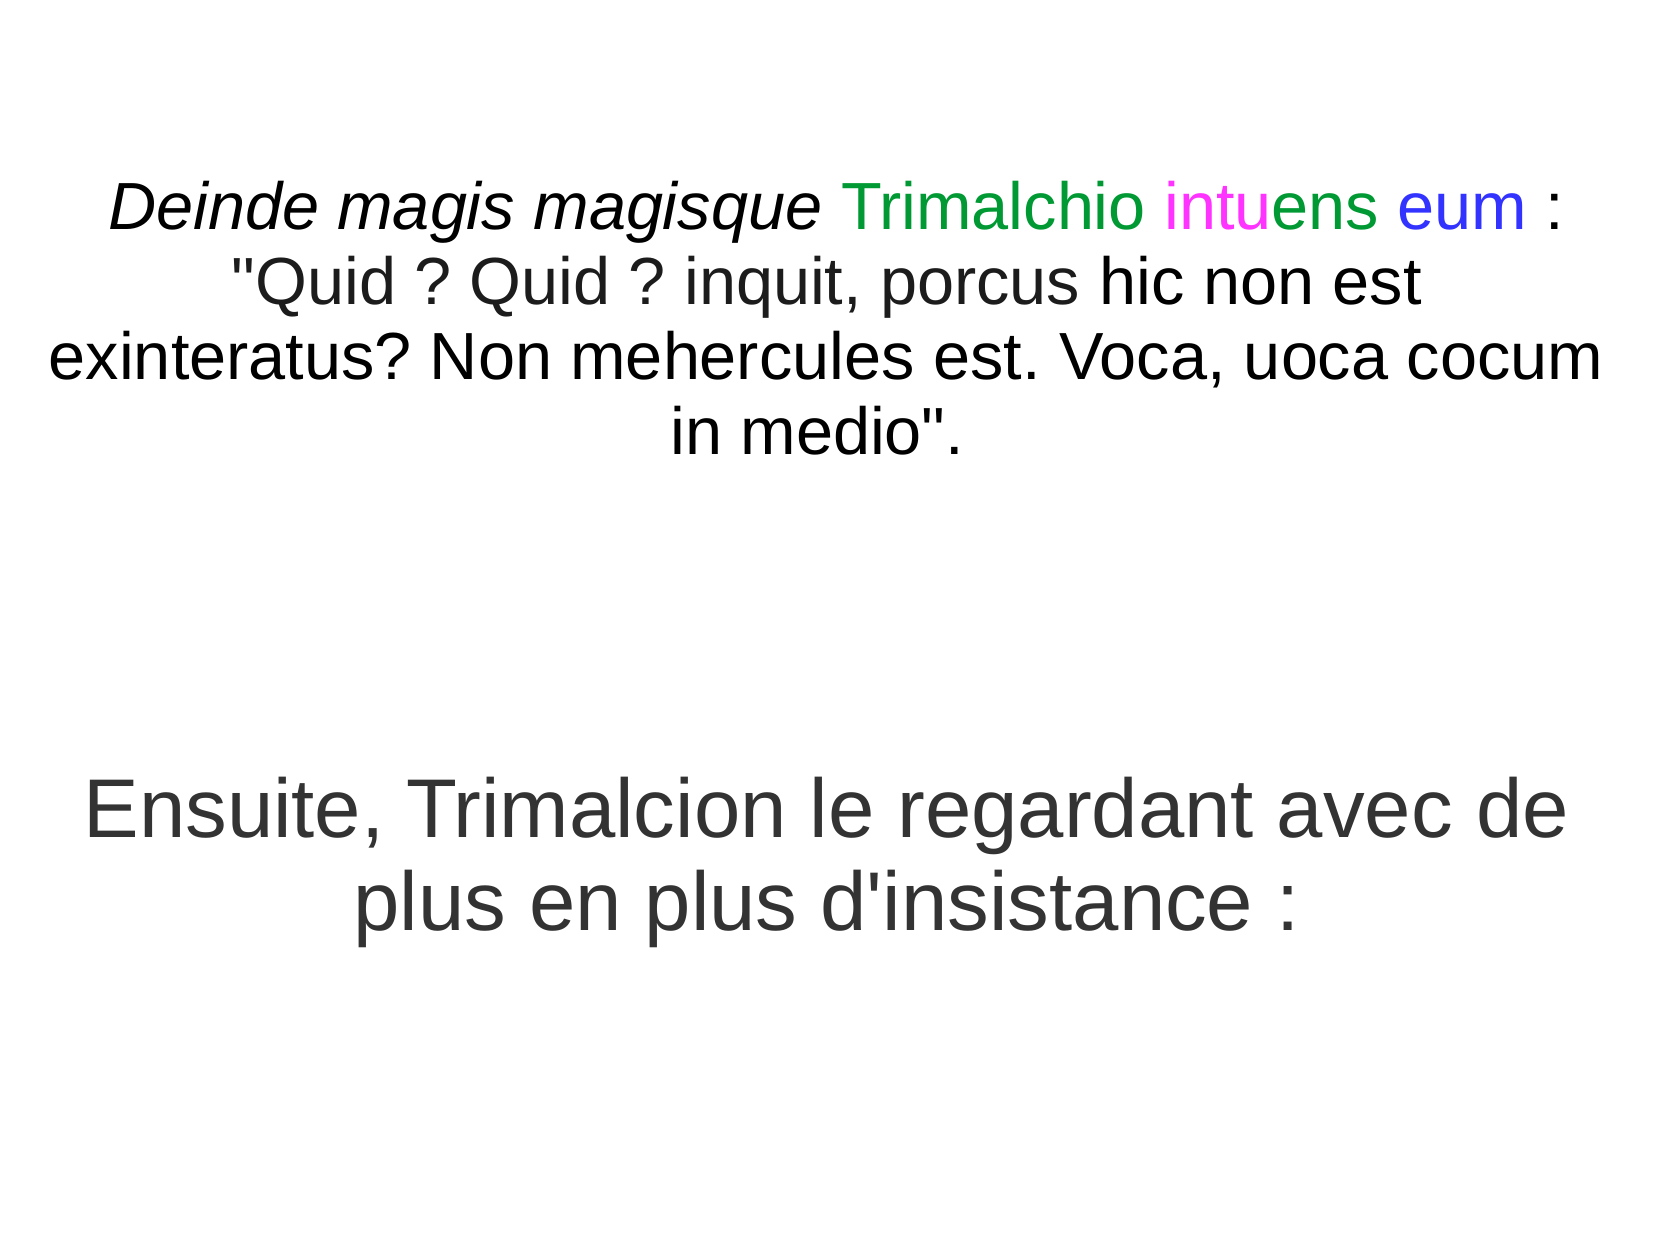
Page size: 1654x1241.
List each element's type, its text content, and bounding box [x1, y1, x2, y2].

subtitle Ensuite, Trimalcion le regardant avec de plus en plus d'insistance : [82, 529, 1571, 1182]
title Deinde magis magisque Trimalchio intuens eum : "Quid ? Quid ? inquit, porcus hic non est exinteratus? Non mehercules est. Voca, uoca cocum in medio". [47, 35, 1607, 603]
